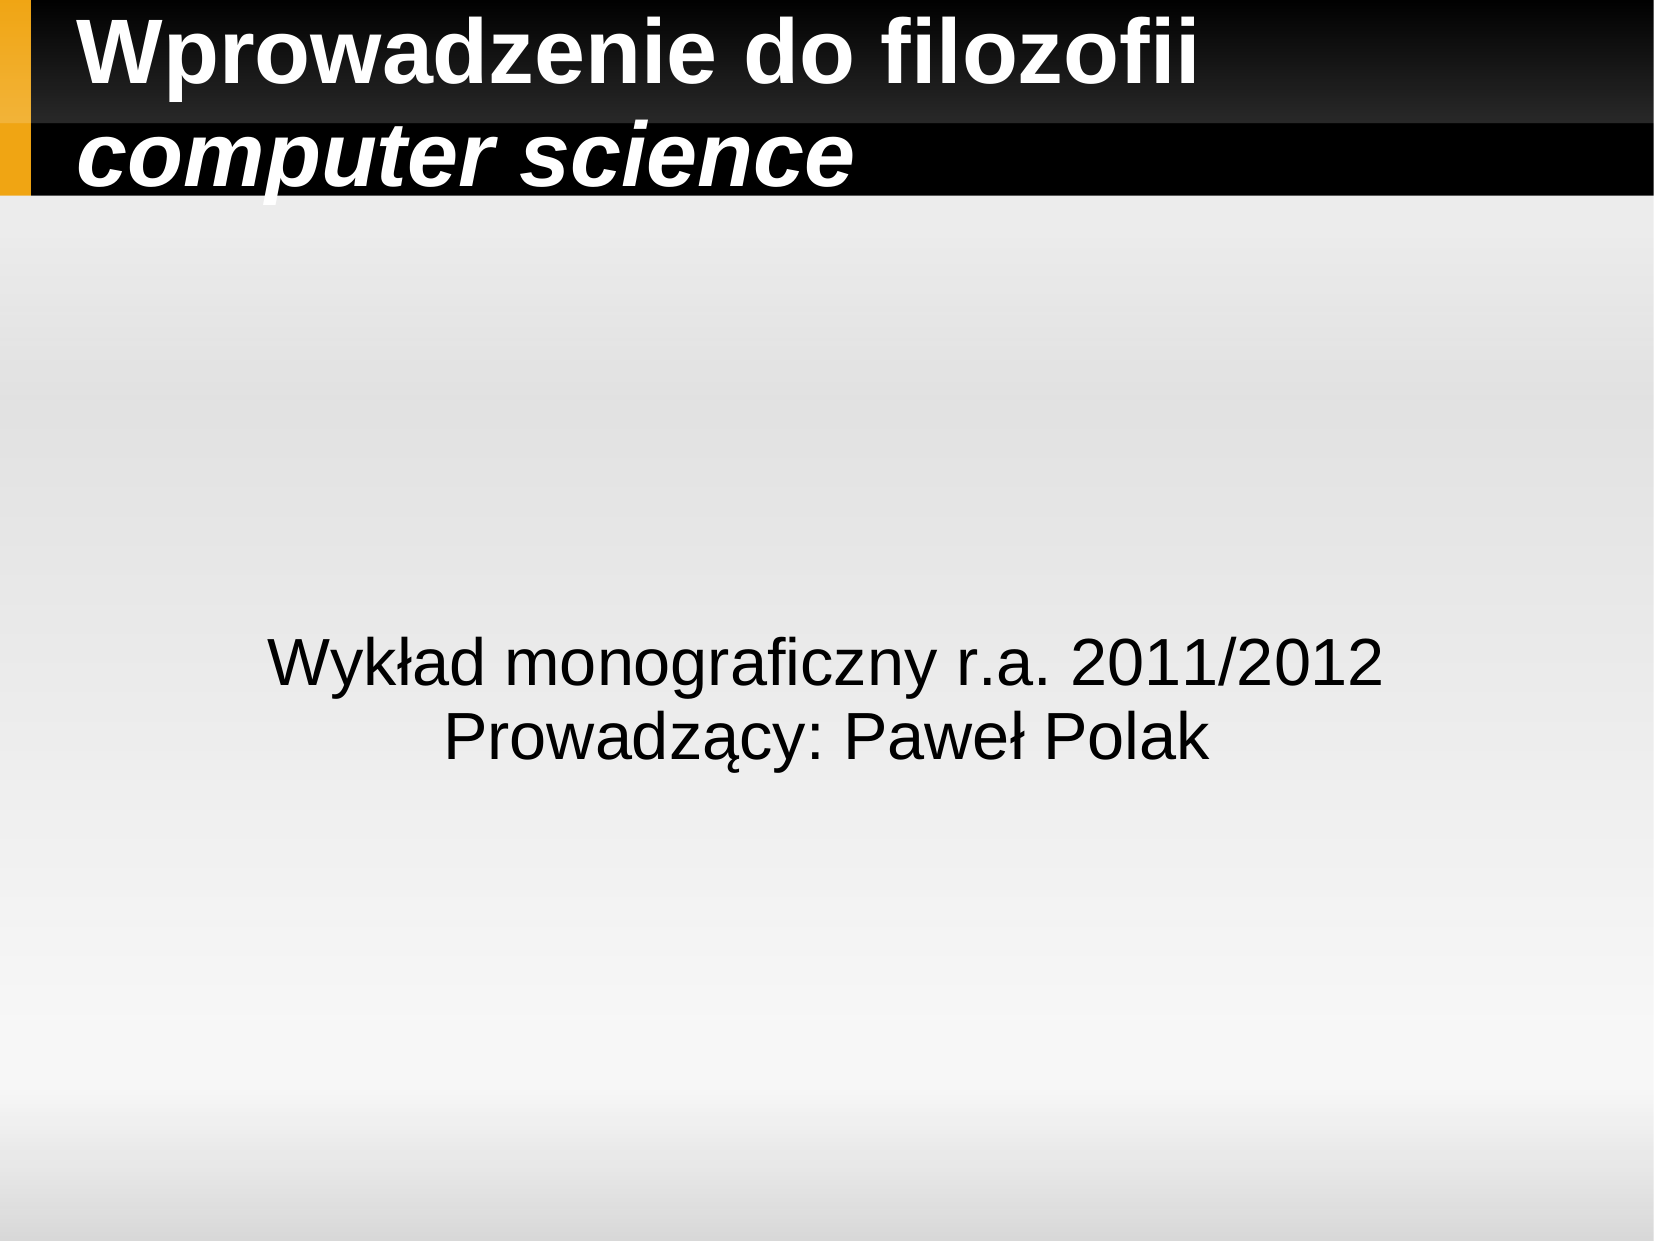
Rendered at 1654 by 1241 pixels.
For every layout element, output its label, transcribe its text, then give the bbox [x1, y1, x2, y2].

subtitle Wykład monograficzny r.a. 2011/2012 Prowadzący: Paweł Polak [82, 297, 1571, 1102]
picture [0, 0, 1654, 1241]
title Wprowadzenie do filozofii computer science [76, 0, 1565, 208]
